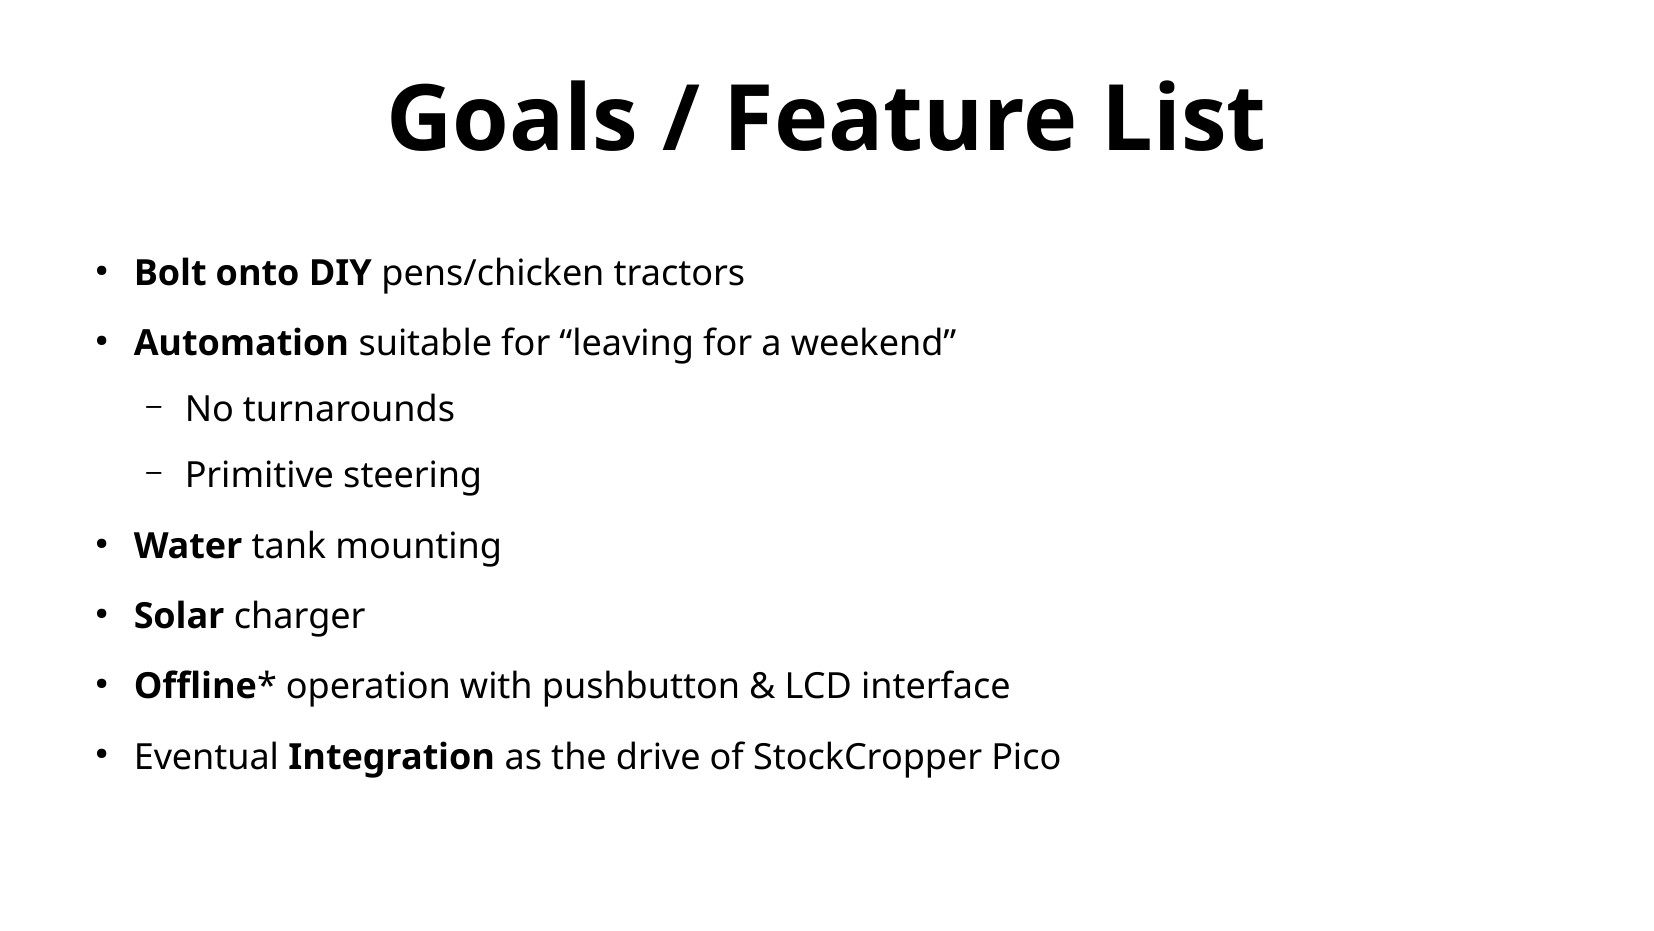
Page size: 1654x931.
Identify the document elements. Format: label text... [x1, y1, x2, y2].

list Bolt onto DIY pens/chicken tractors Automation suitable for “leaving for a weekend” No turnarounds Primitive steering Water tank mounting Solar charger Offline* operation with pushbutton & LCD interface Eventual Integration as the drive of StockCropper Pico [82, 247, 1571, 787]
title Goals / Feature List [82, 37, 1571, 193]
